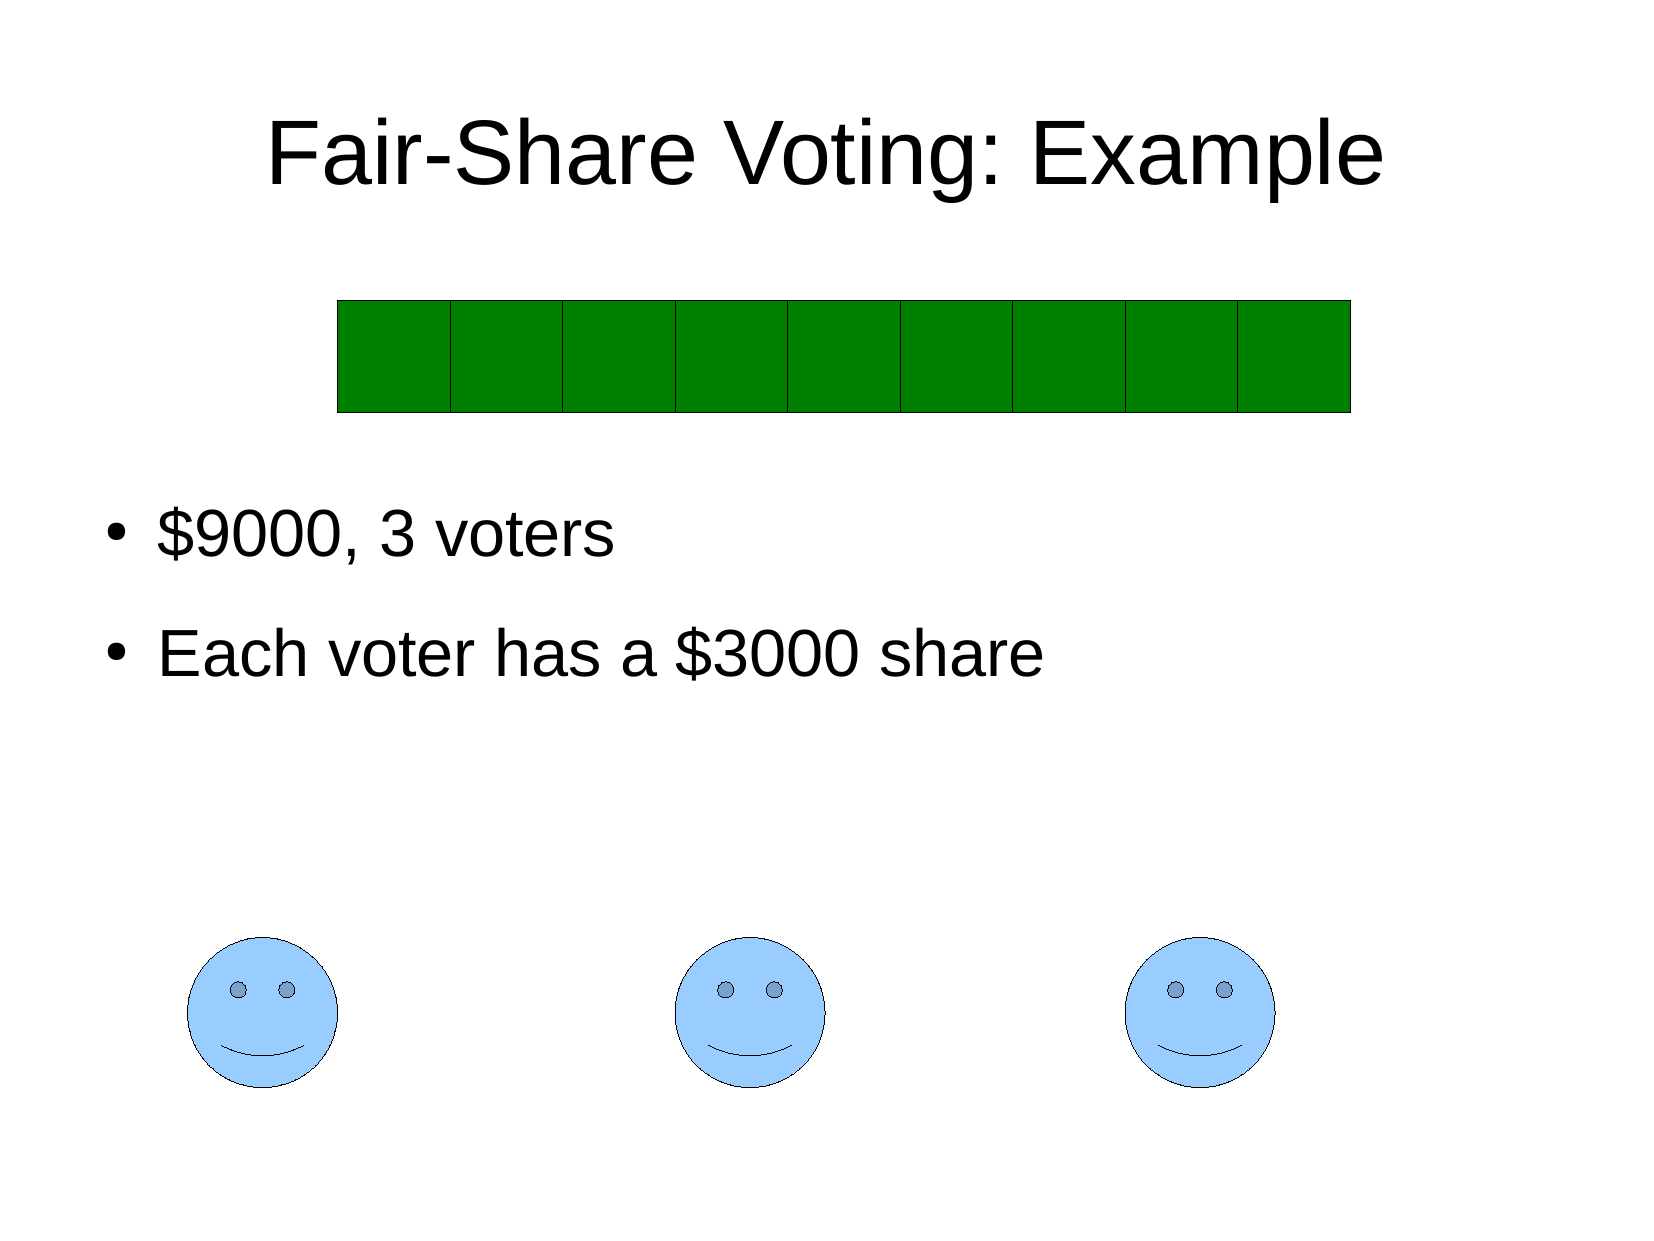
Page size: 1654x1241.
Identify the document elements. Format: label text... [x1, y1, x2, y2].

text_box [1125, 937, 1276, 1088]
text_box [337, 300, 1351, 413]
text_box [675, 937, 826, 1088]
title Fair-Share Voting: Example [82, 49, 1571, 257]
list $9000, 3 voters Each voter has a $3000 share [86, 496, 1576, 691]
text_box [187, 937, 338, 1088]
